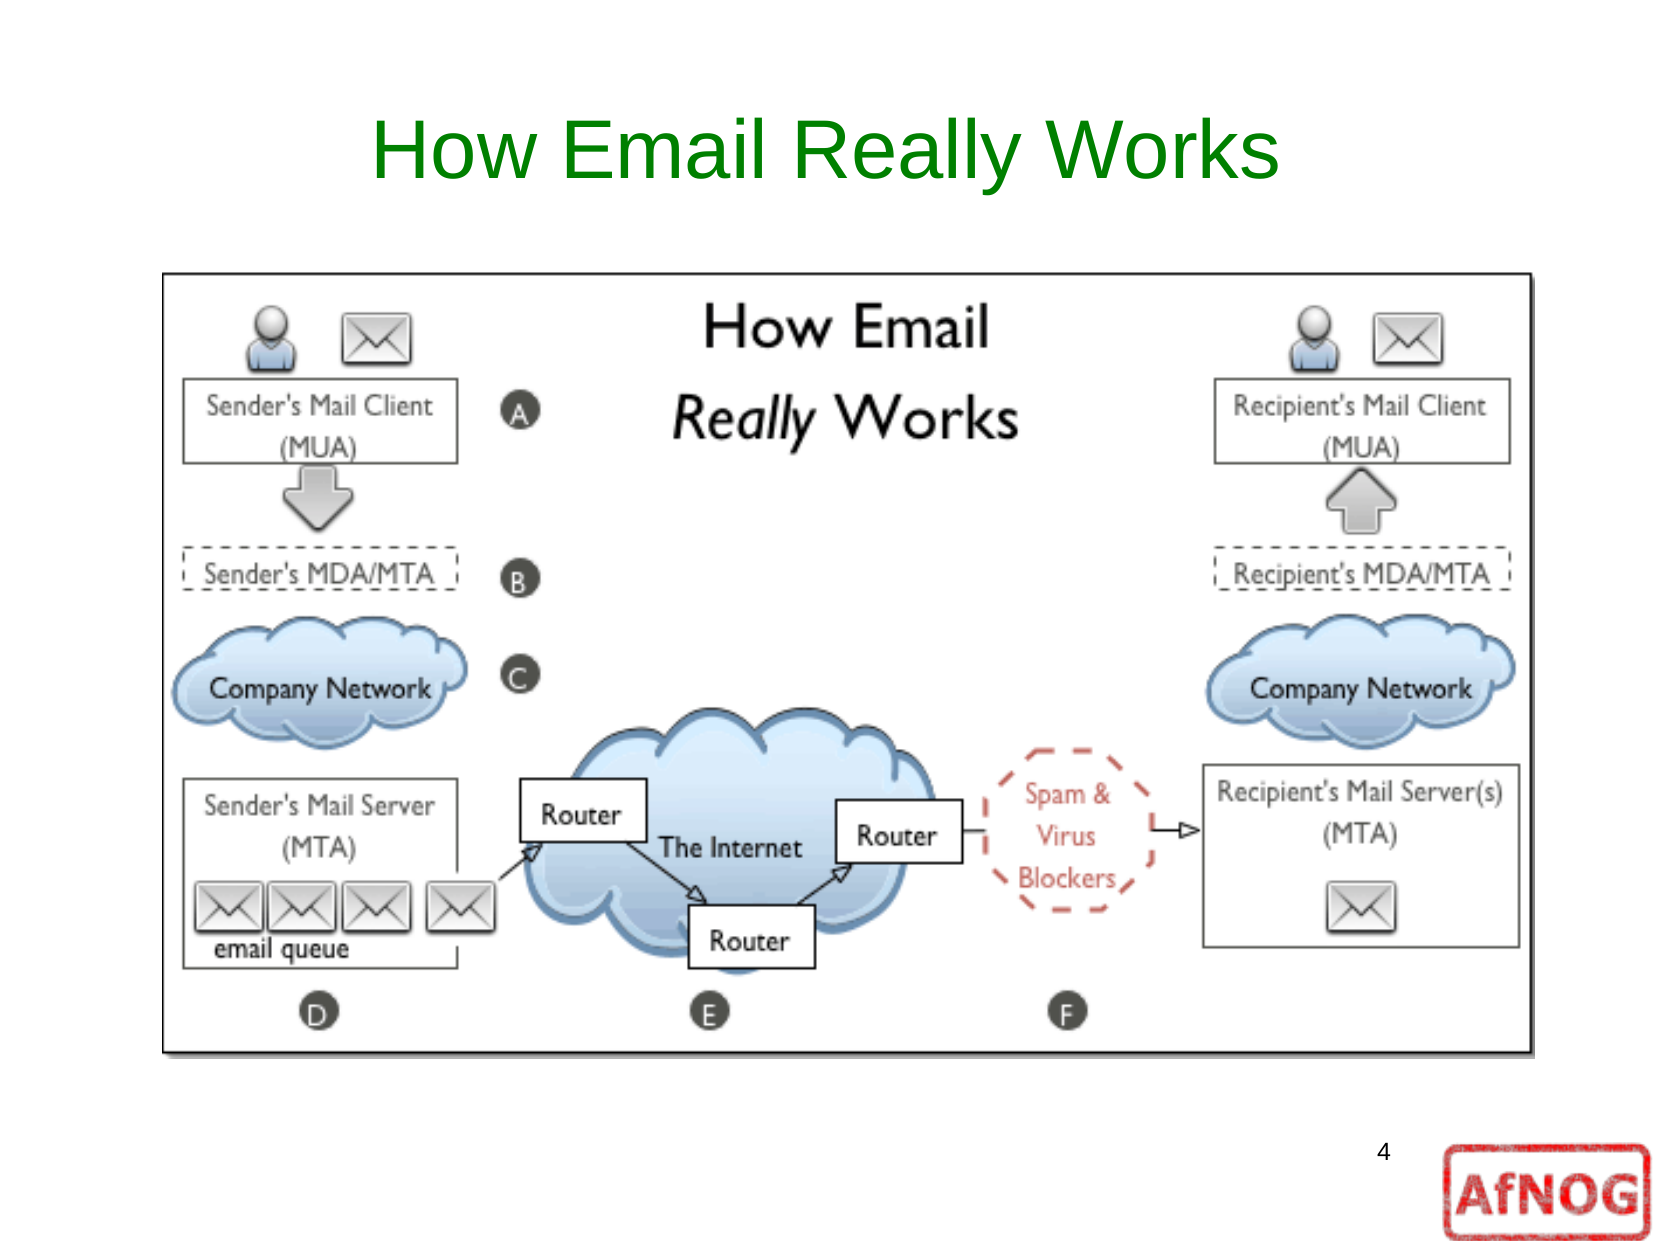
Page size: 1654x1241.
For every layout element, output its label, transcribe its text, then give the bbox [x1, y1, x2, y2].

picture [1441, 1141, 1654, 1241]
text_box <number> [1362, 1129, 1393, 1175]
picture [162, 271, 1535, 1059]
title How Email Really Works [82, 15, 1571, 291]
